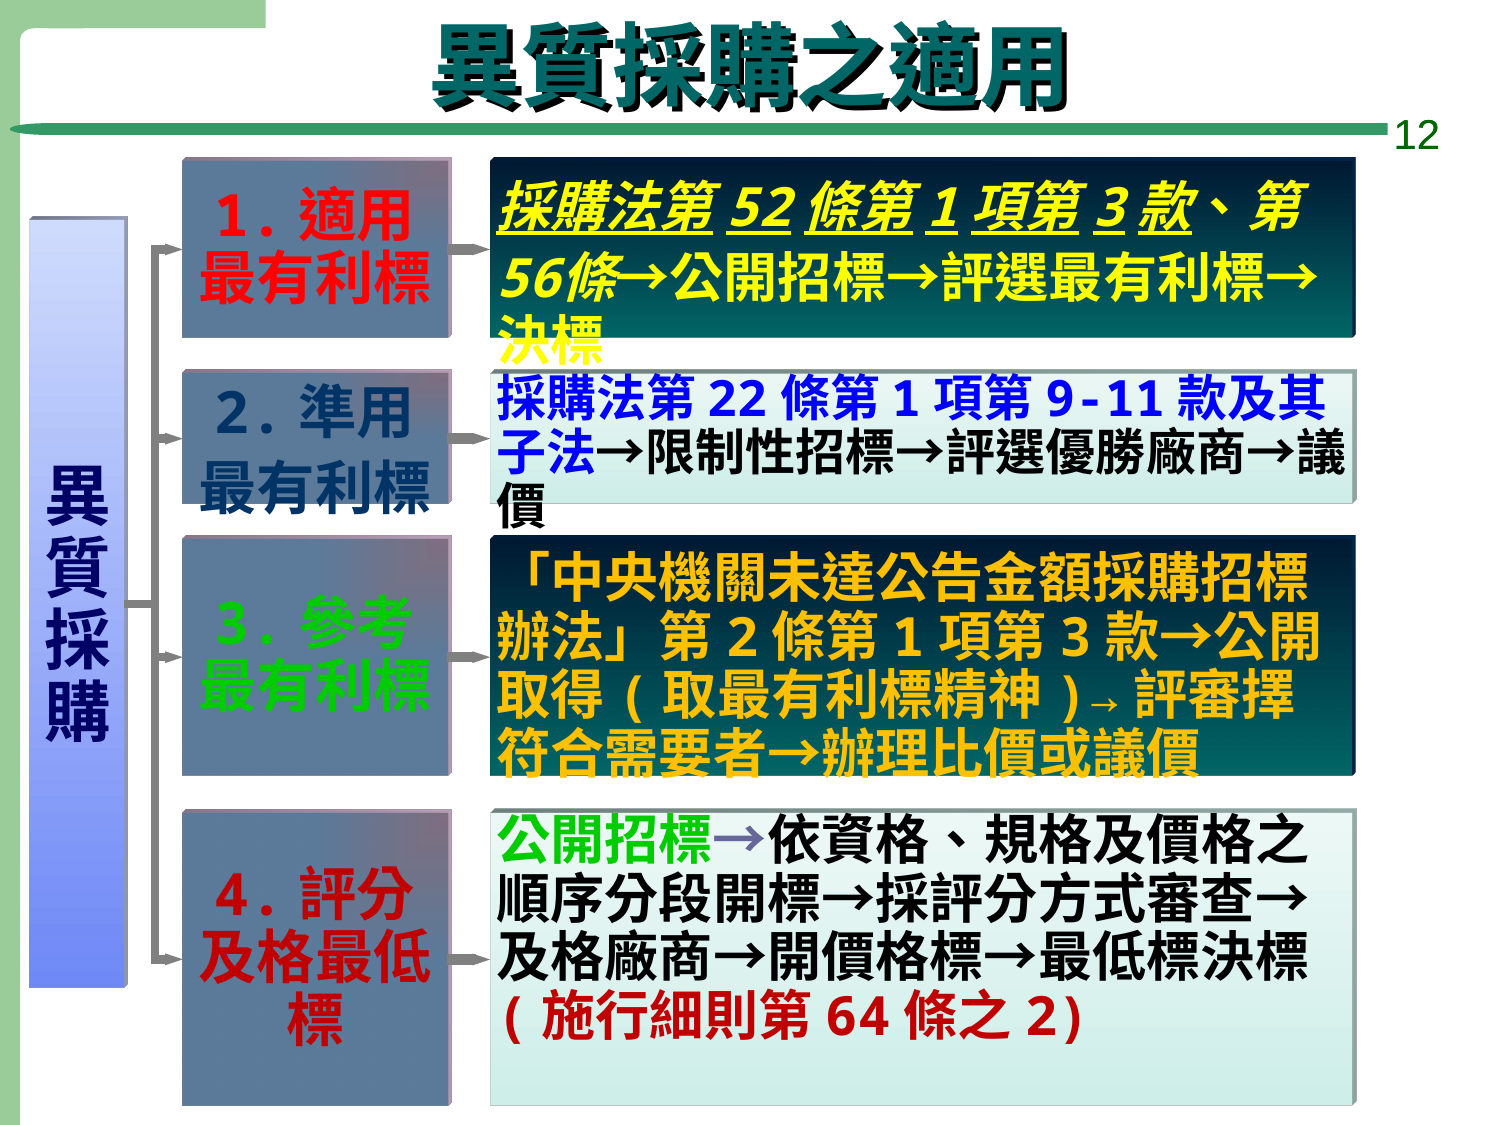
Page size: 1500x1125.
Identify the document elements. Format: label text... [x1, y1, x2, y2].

text_box [1378, 90, 1491, 166]
title 異質採購之適用 [0, 0, 1500, 126]
